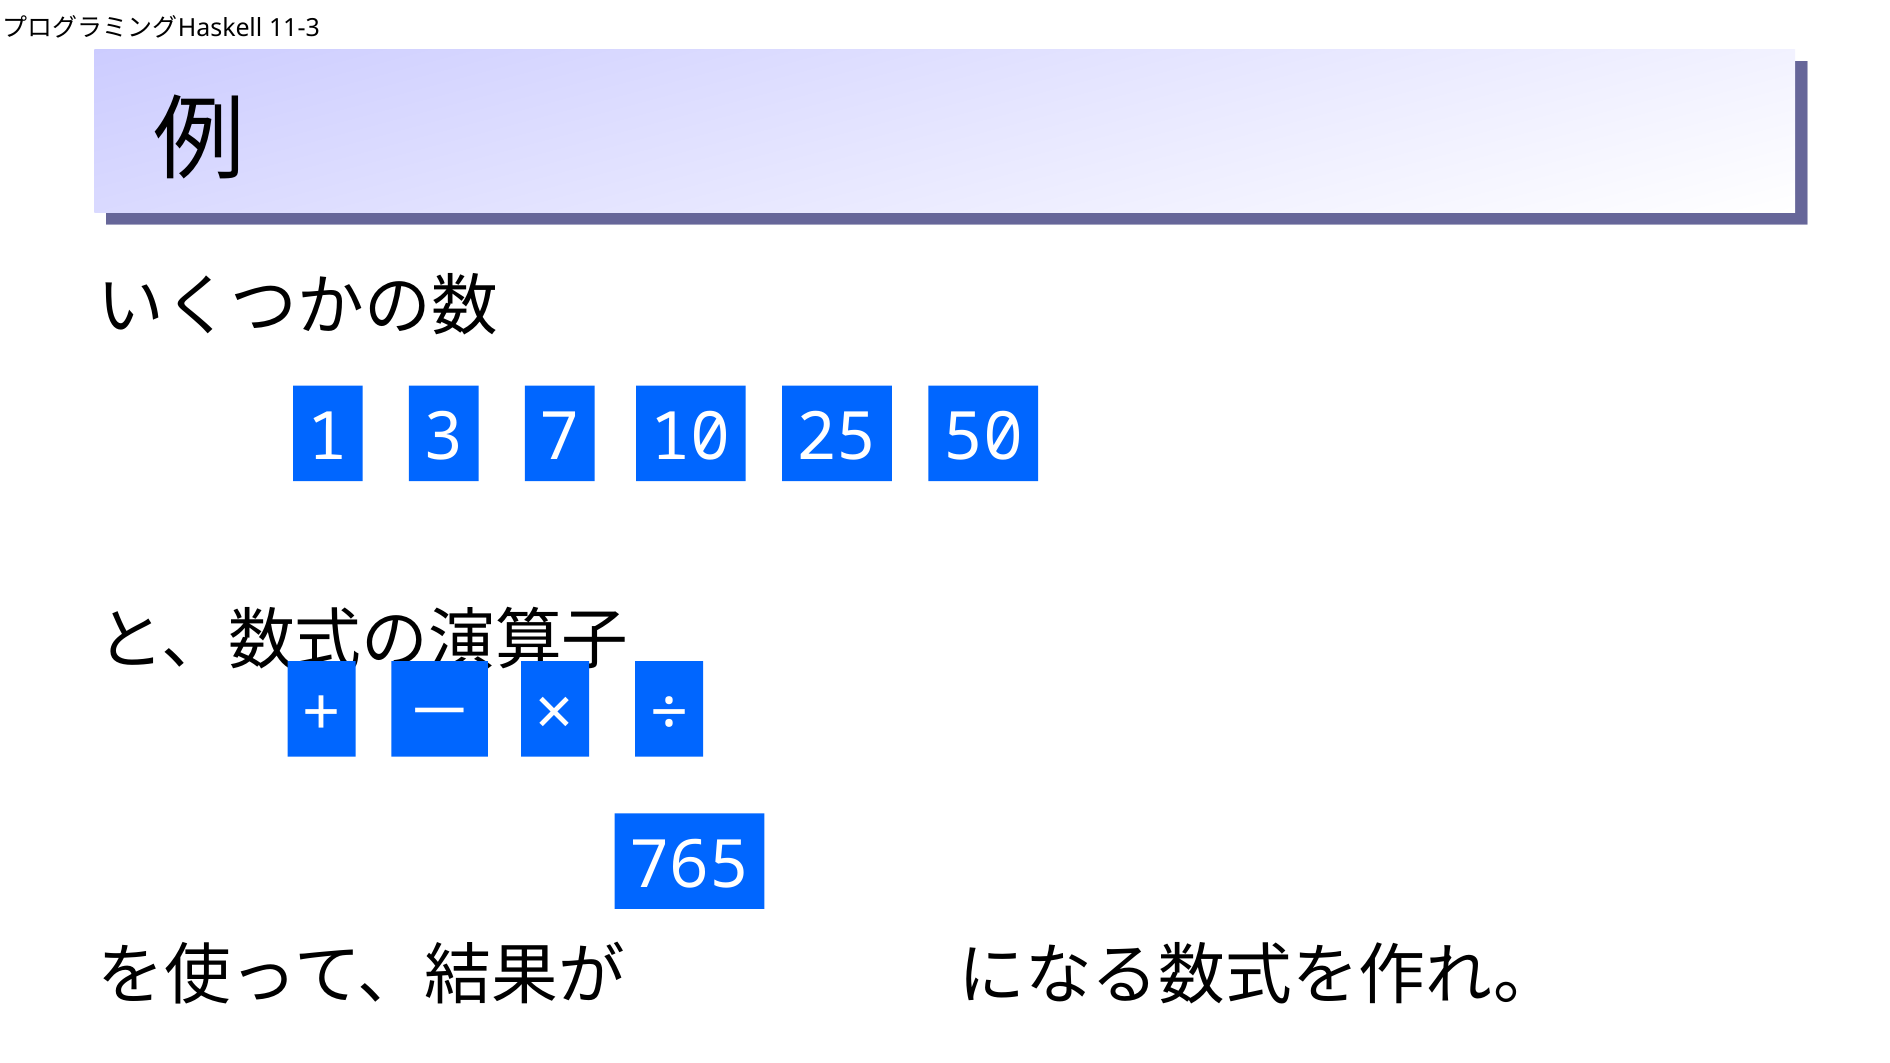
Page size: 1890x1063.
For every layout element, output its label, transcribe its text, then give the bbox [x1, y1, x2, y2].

text_box 1 [293, 385, 363, 482]
text_box 10 [636, 385, 746, 482]
title 例 [94, 49, 1796, 213]
text_box － [391, 661, 488, 757]
text_box 3 [408, 385, 479, 482]
text_box 765 [614, 813, 765, 909]
text_box ÷ [635, 661, 704, 757]
text_box × [521, 661, 590, 757]
text_box 50 [928, 385, 1039, 482]
list いくつかの数 と、数式の演算子 を使って、結果が になる数式を作れ。 [94, 248, 1796, 899]
text_box 25 [782, 385, 892, 482]
text_box 7 [524, 385, 595, 482]
text_box + [287, 661, 356, 757]
